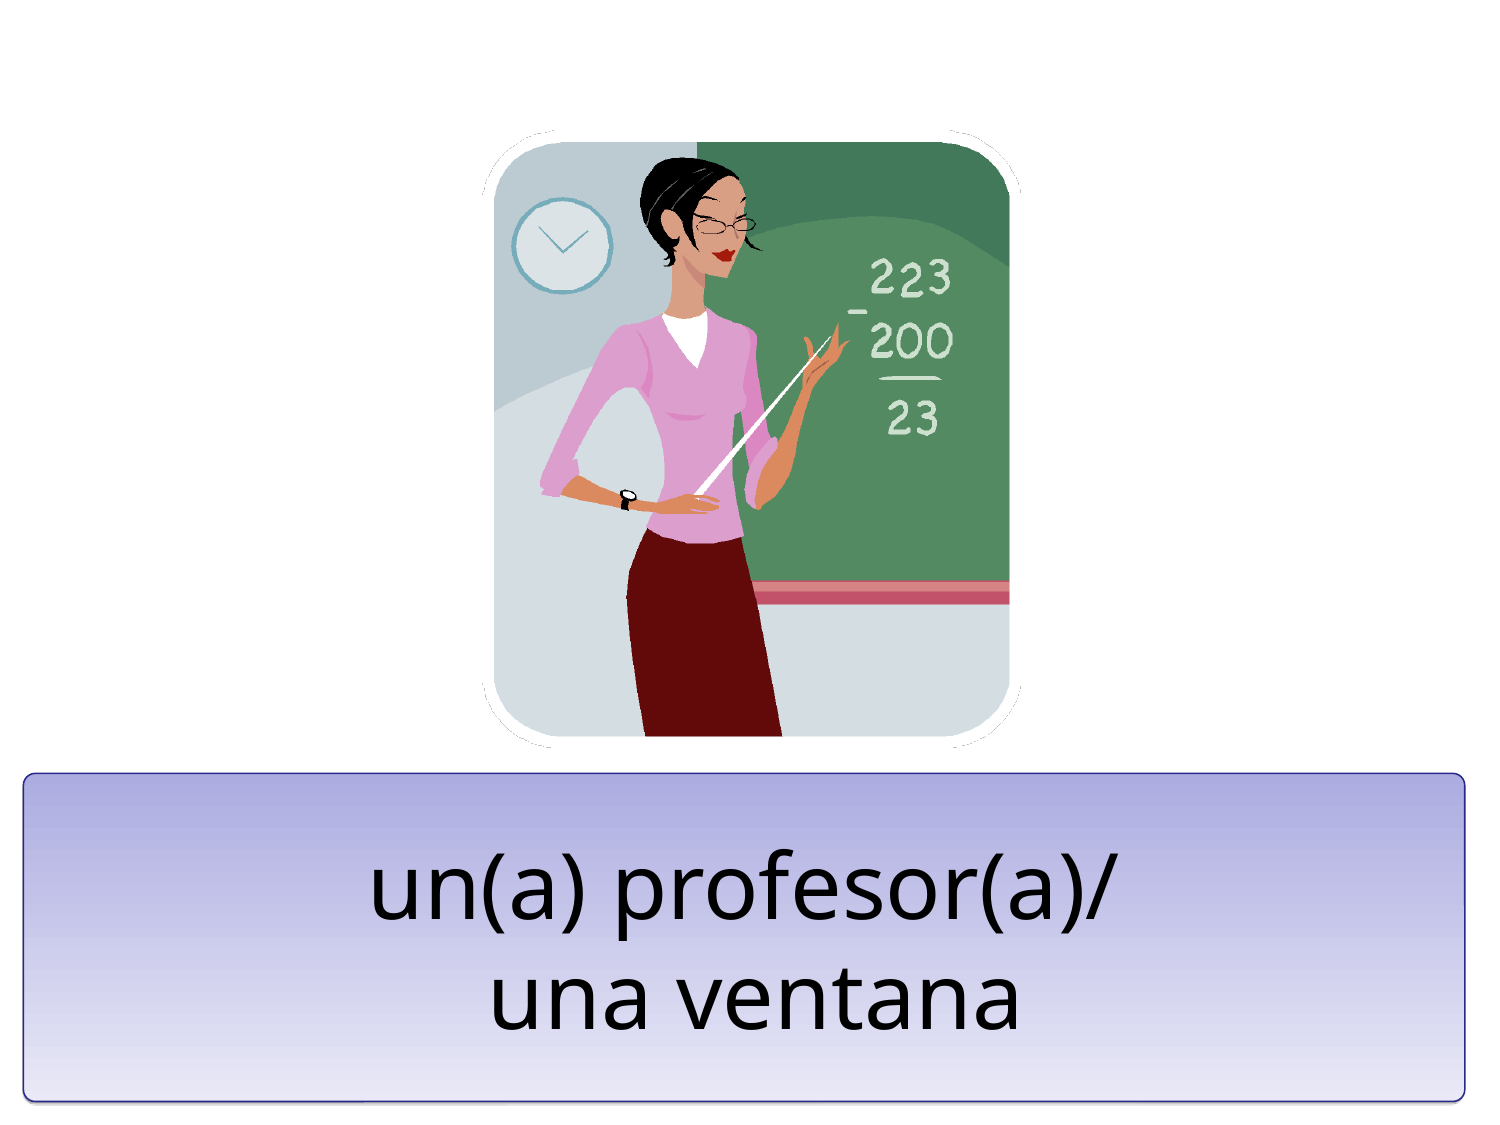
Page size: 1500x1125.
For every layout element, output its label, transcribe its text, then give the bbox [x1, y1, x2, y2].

picture [480, 128, 1023, 750]
text_box un(a) profesor(a)/ una ventana [23, 773, 1465, 1102]
